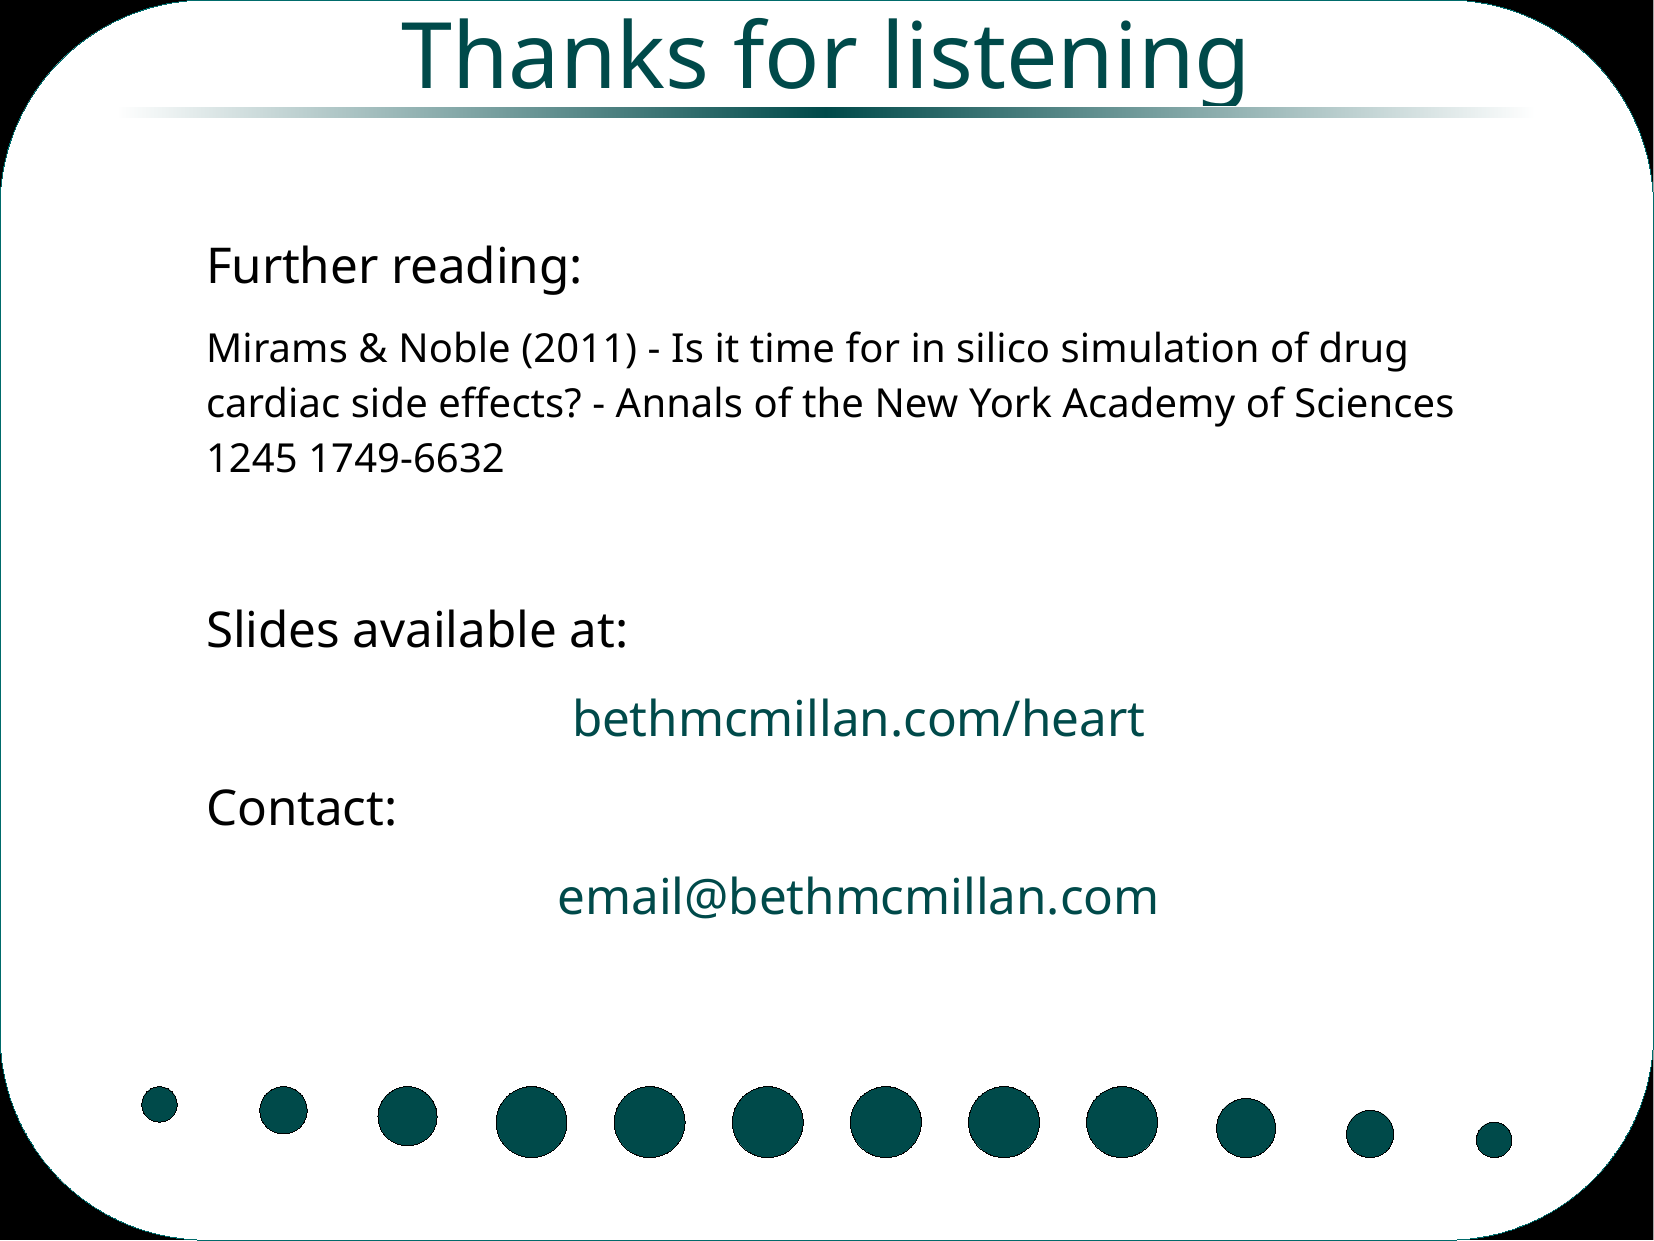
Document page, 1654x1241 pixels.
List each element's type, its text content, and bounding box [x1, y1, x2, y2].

text_box [118, 106, 1536, 119]
title Thanks for listening [82, 0, 1571, 157]
text_box [0, 41, 1654, 1241]
list Further reading: Mirams & Noble (2011) - Is it time for in silico simulation of drug cardiac side effects? - Annals of the New York Academy of Sciences 1245 1749-6632 Slides available at: bethmcmillan.com/heart Contact: email@bethmcmillan.com [153, 230, 1512, 934]
